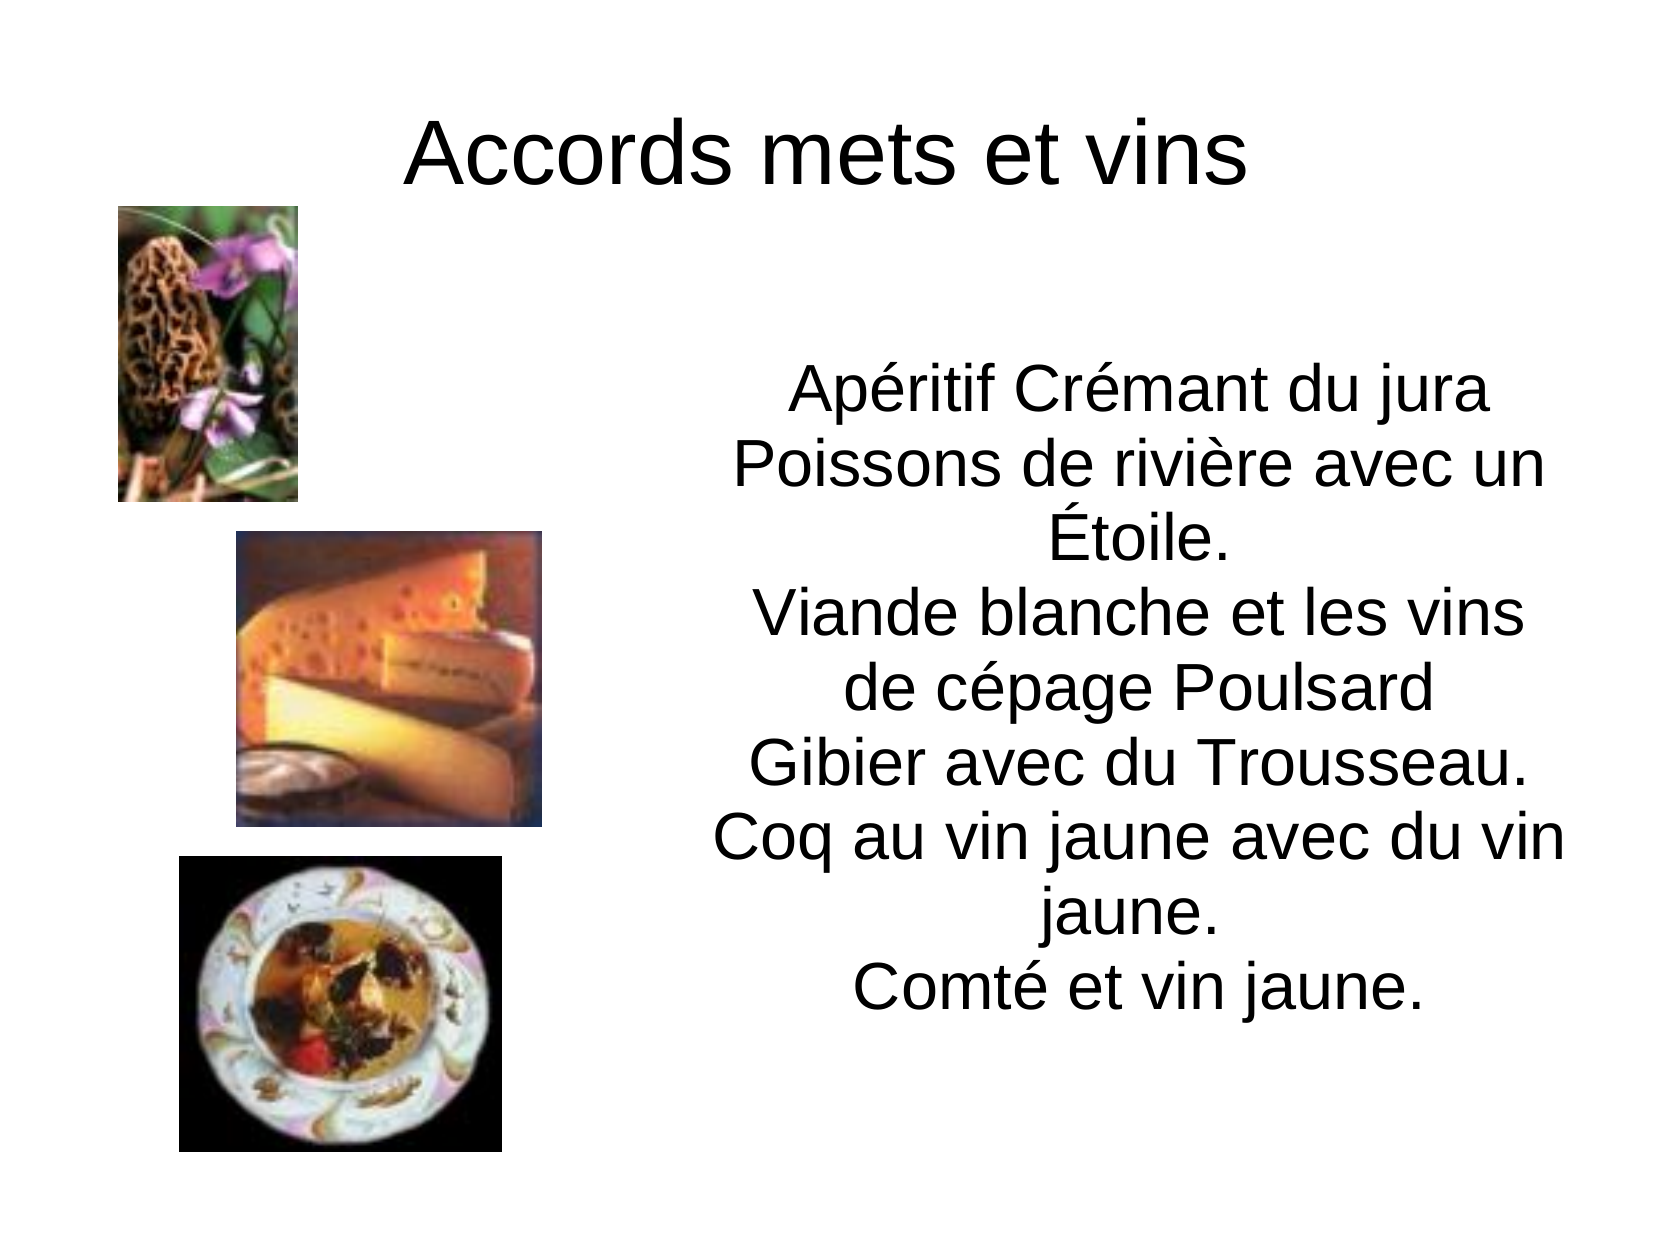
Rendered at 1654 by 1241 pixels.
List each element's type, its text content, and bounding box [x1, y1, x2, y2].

picture [179, 856, 502, 1152]
title Accords mets et vins [82, 49, 1571, 257]
picture [236, 531, 542, 827]
subtitle Apéritif Crémant du jura Poissons de rivière avec un Étoile. Viande blanche et les vins de cépage Poulsard Gibier avec du Trousseau. Coq au vin jaune avec du vin jaune. Comté et vin jaune. [708, 265, 1571, 1109]
picture [118, 206, 298, 502]
